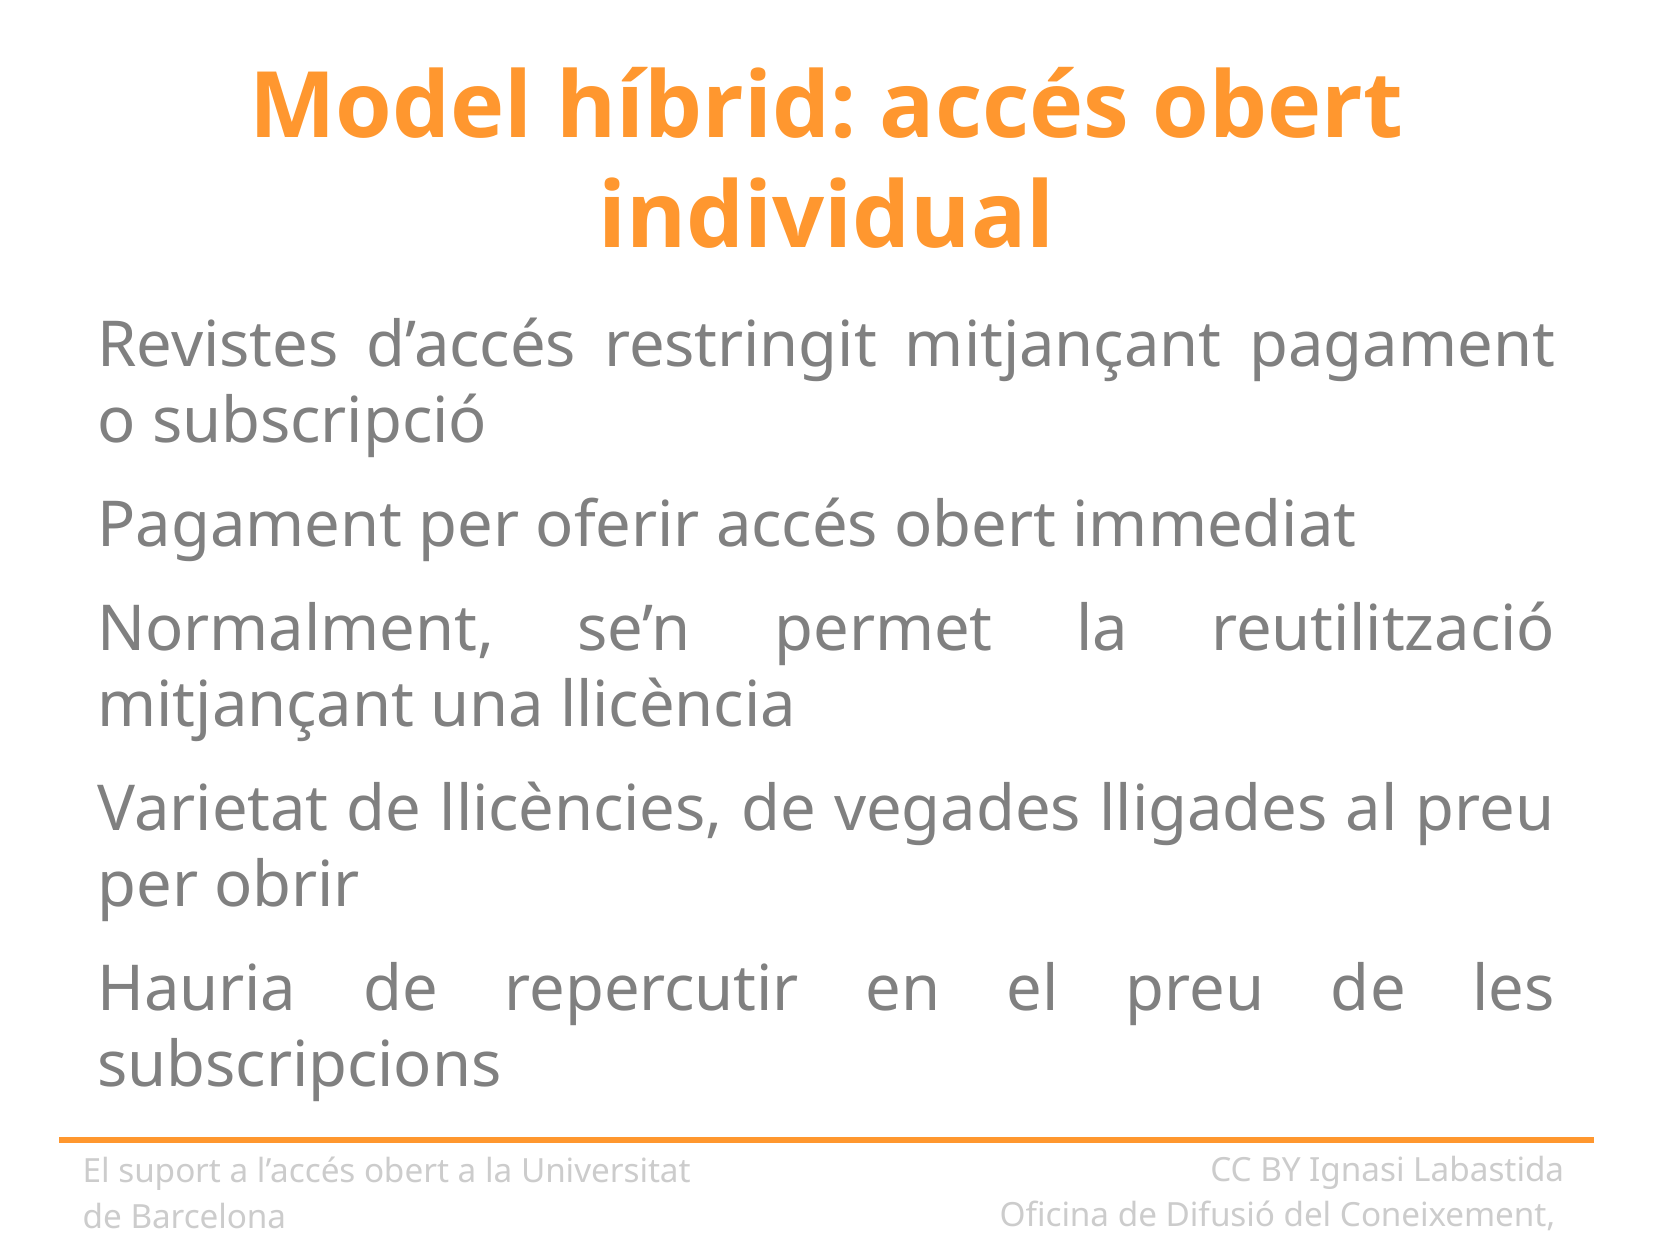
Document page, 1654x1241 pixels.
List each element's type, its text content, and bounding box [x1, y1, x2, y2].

title Model híbrid: accés obert individual [82, 38, 1571, 267]
list Revistes d’accés restringit mitjançant pagament o subscripció Pagament per oferir accés obert immediat Normalment, se’n permet la reutilització mitjançant una llicència Varietat de llicències, de vegades lligades al preu per obrir Hauria de repercutir en el preu de les subscripcions [82, 291, 1571, 1111]
